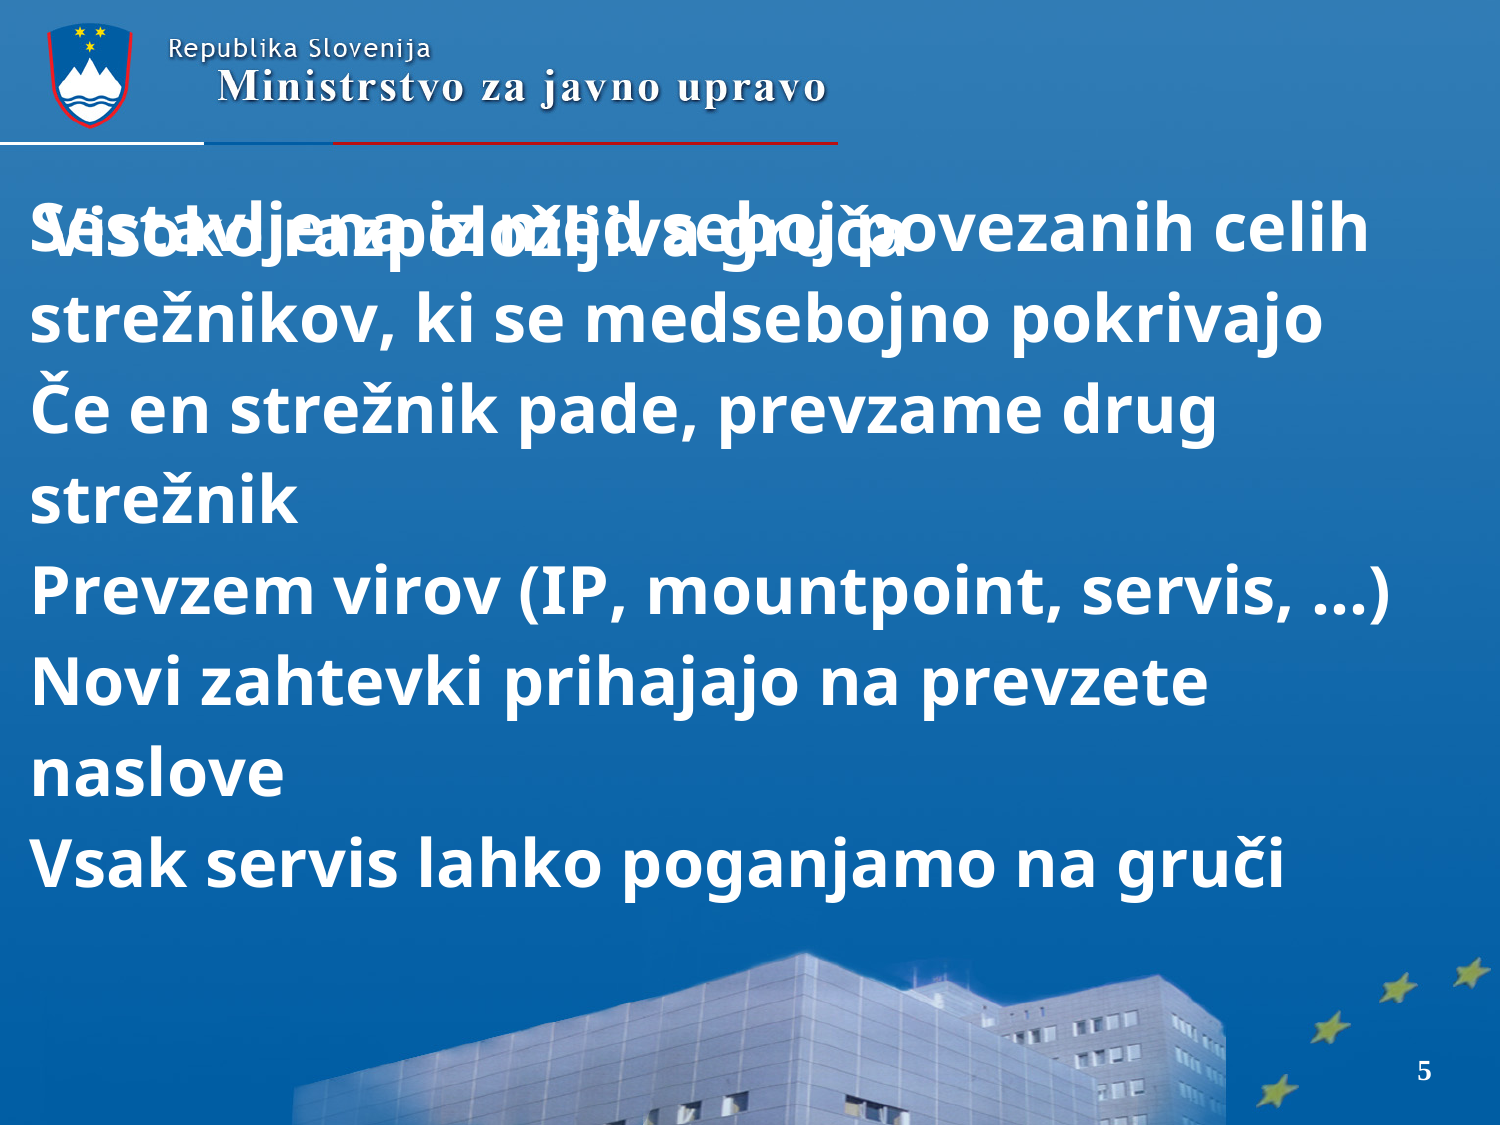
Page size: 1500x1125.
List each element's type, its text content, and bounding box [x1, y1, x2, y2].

picture [0, 0, 1500, 1125]
title Visoko razpoložljiva gruča [29, 177, 1453, 296]
text_box Sestavljena iz med seboj povezanih celih strežnikov, ki se medsebojno pokrivajo Če en strežnik pade, prevzame drug strežnik Prevzem virov (IP, mountpoint, servis, ...) Novi zahtevki prihajajo na prevzete naslove Vsak servis lahko poganjamo na gruči [29, 319, 1477, 768]
